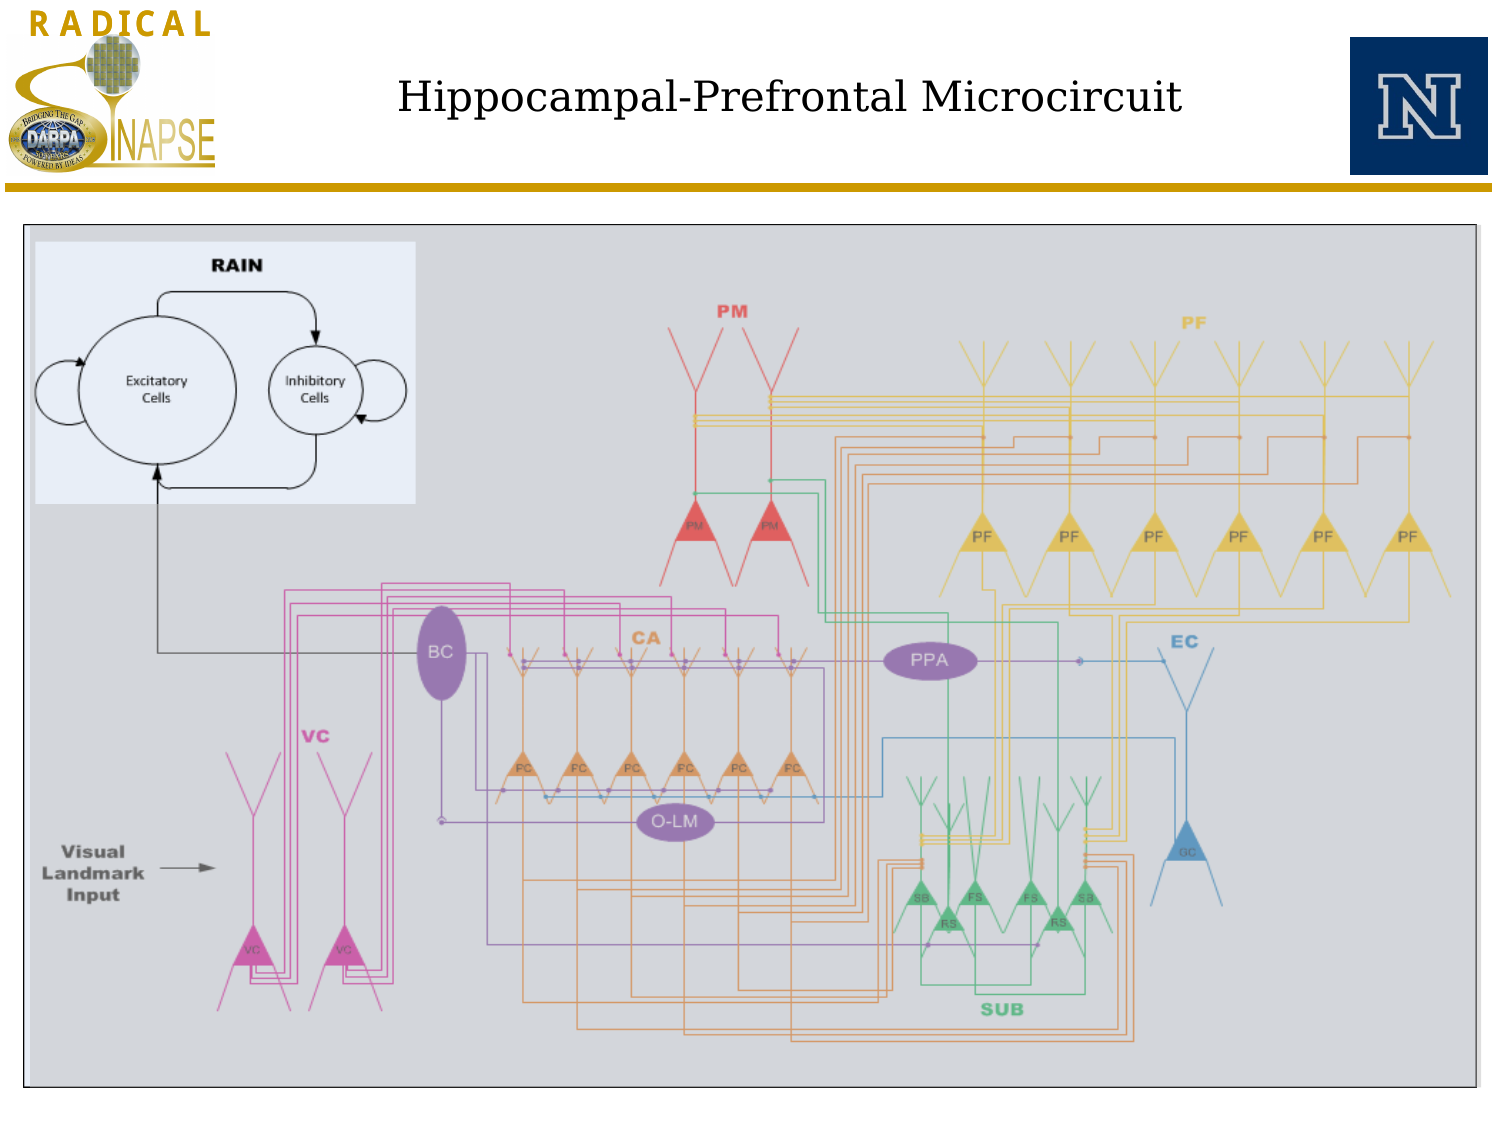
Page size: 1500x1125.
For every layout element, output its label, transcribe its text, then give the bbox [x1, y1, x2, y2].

picture [1350, 37, 1488, 175]
picture [23, 224, 30, 1088]
text_box Hippocampal-Prefrontal Microcircuit [382, 62, 1198, 128]
text_box [30, 224, 1482, 1088]
picture [36, 242, 415, 504]
